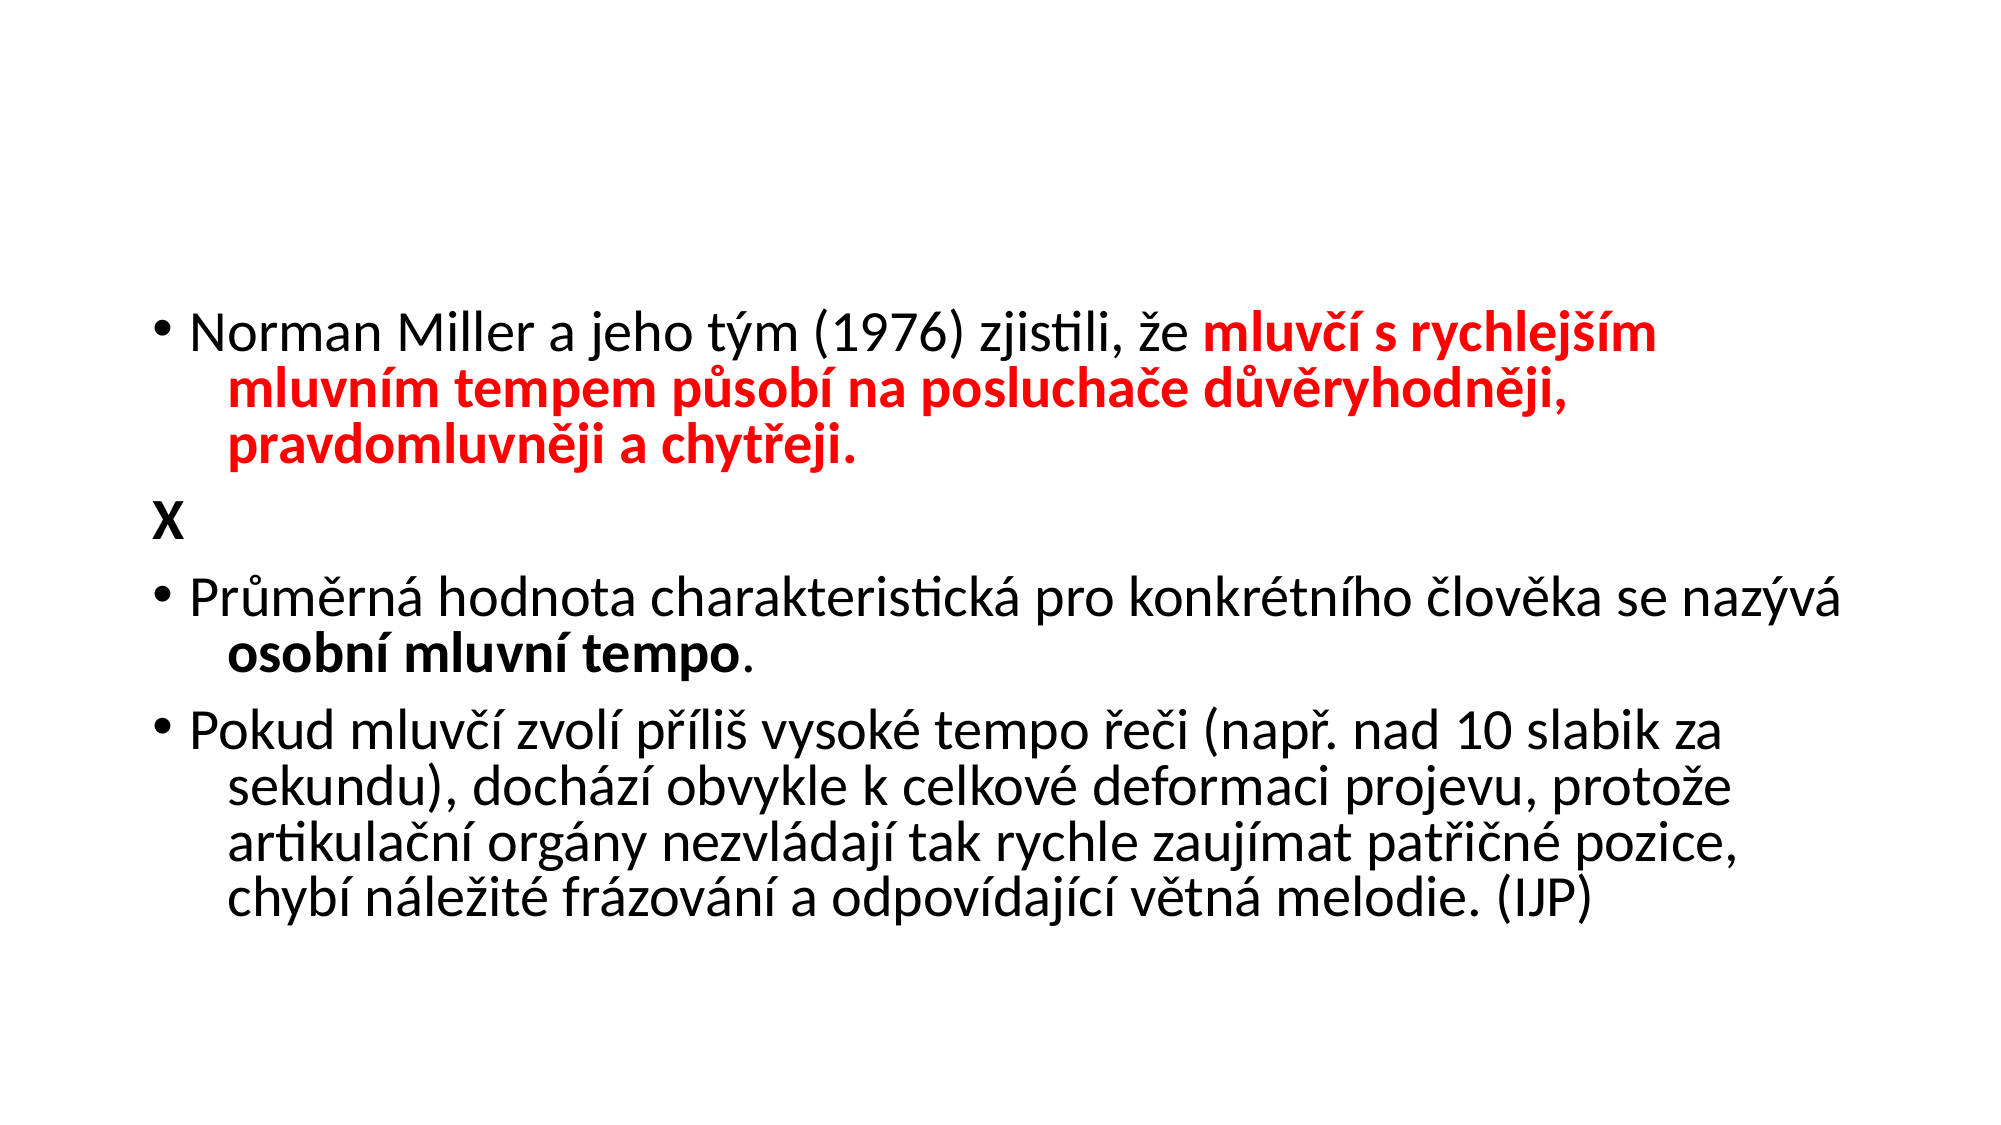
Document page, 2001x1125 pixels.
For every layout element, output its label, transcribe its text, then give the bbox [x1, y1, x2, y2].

list Norman Miller a jeho tým (1976) zjistili, že mluvčí s rychlejším mluvním tempem působí na posluchače důvěryhodněji, pravdomluvněji a chytřeji. X Průměrná hodnota charakteristická pro konkrétního člověka se nazývá osobní mluvní tempo. Pokud mluvčí zvolí příliš vysoké tempo řeči (např. nad 10 slabik za sekundu), dochází obvykle k celkové deformaci projevu, protože artikulační orgány nezvládají tak rychle zaujímat patřičné pozice, chybí náležité frázování a odpovídající větná melodie. (IJP) [137, 299, 1863, 1014]
